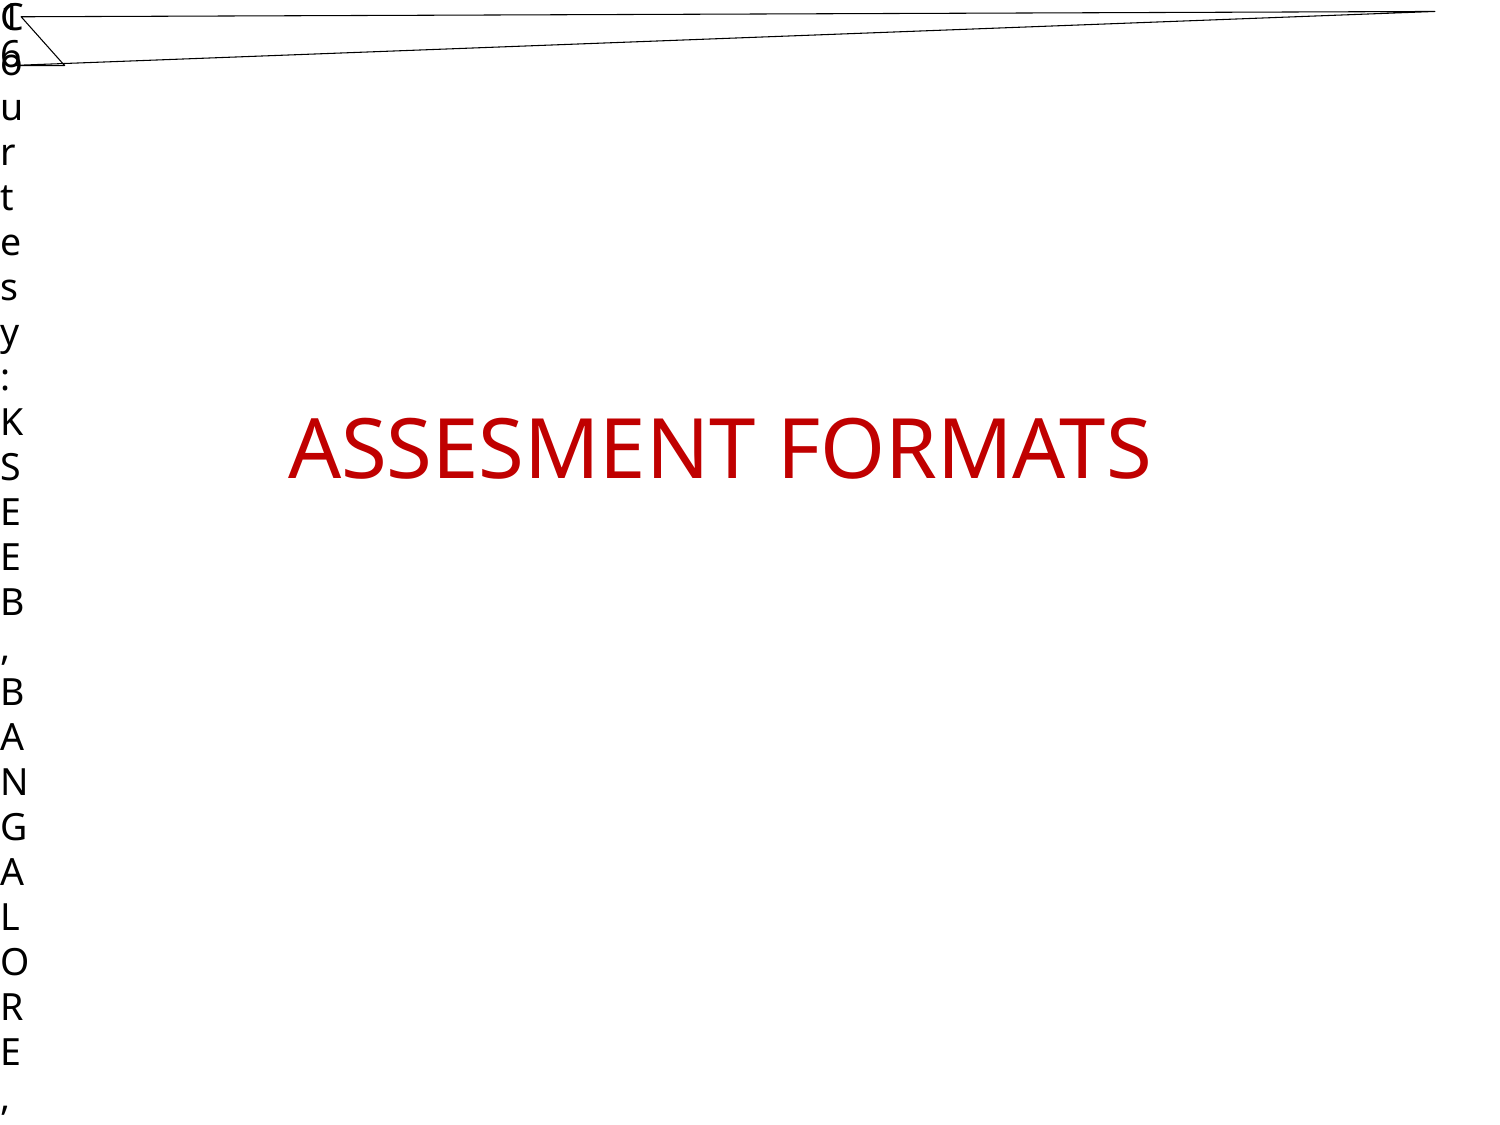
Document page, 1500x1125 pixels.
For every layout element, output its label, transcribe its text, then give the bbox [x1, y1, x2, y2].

list ASSESMENT FORMATS [37, 387, 1425, 538]
